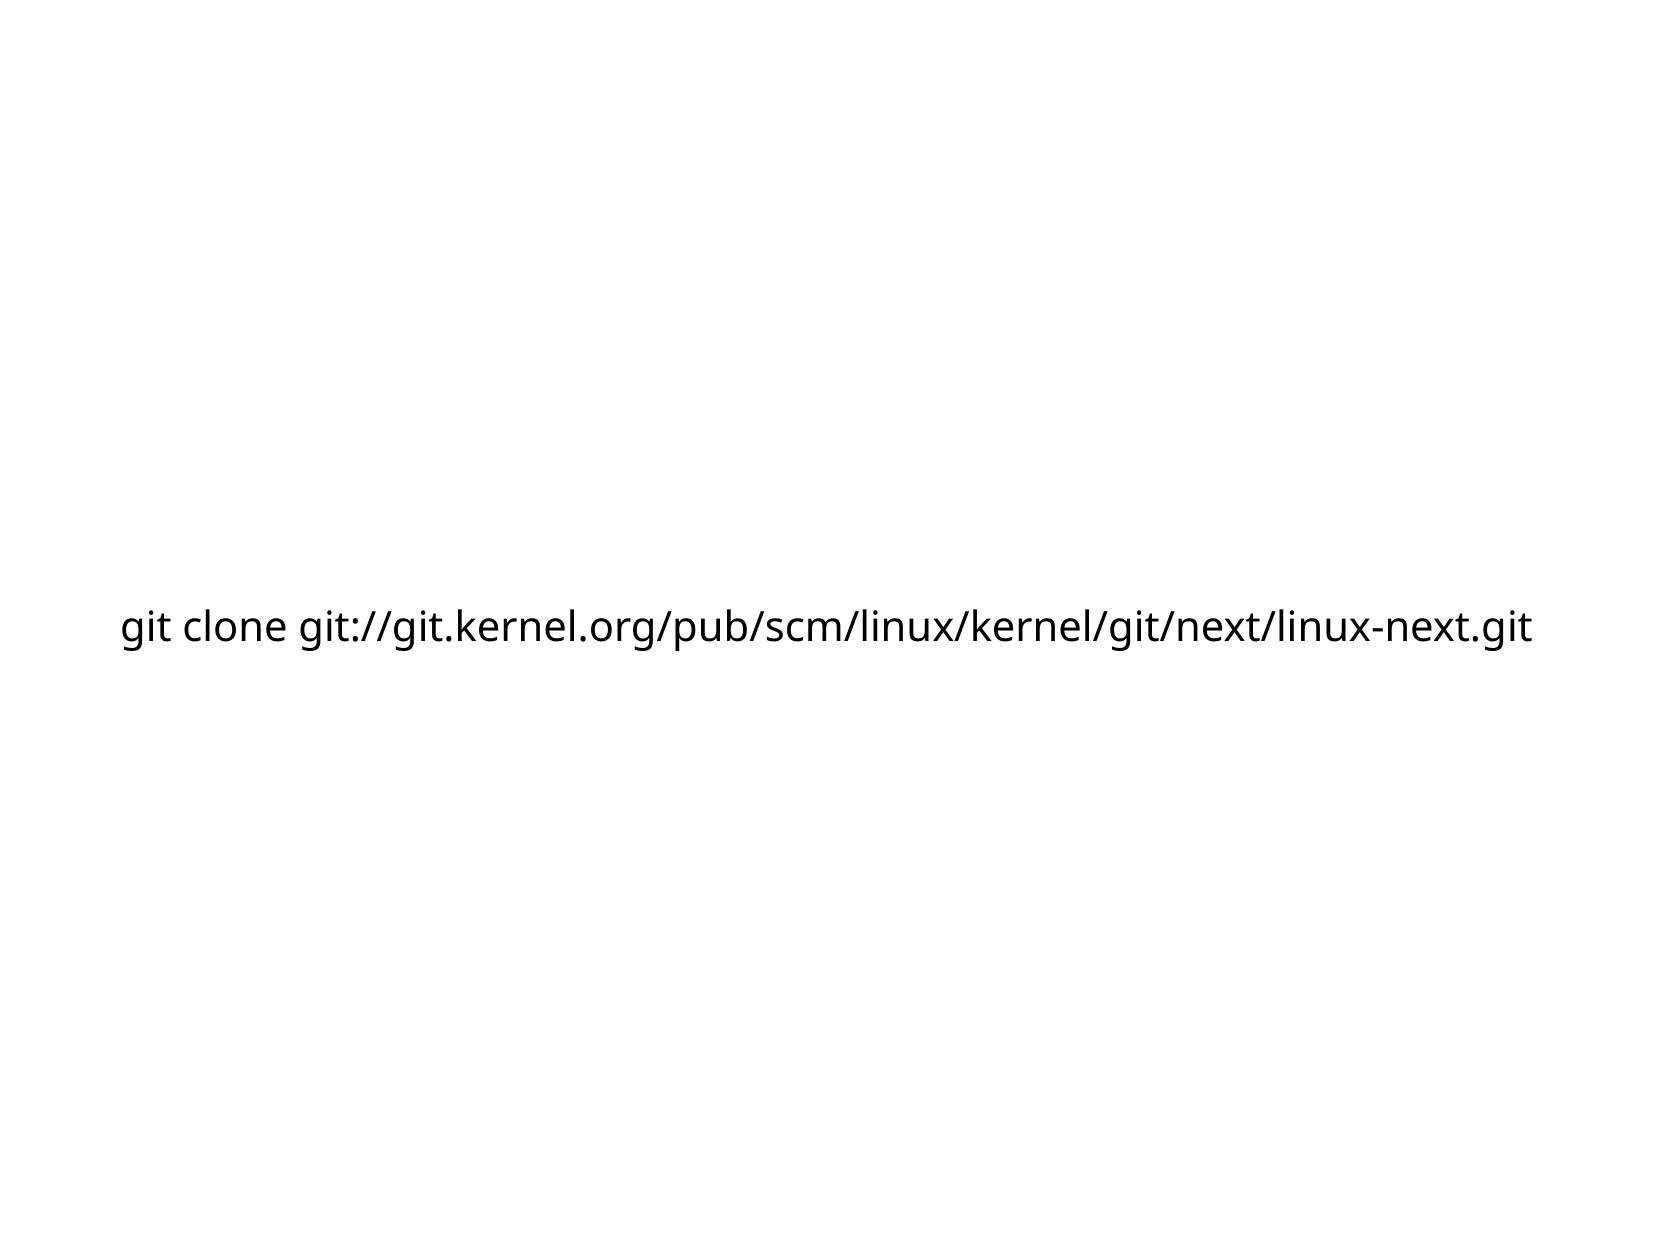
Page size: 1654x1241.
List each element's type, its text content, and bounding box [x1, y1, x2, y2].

subtitle git clone git://git.kernel.org/pub/scm/linux/kernel/git/next/linux-next.git [0, 150, 1654, 1102]
